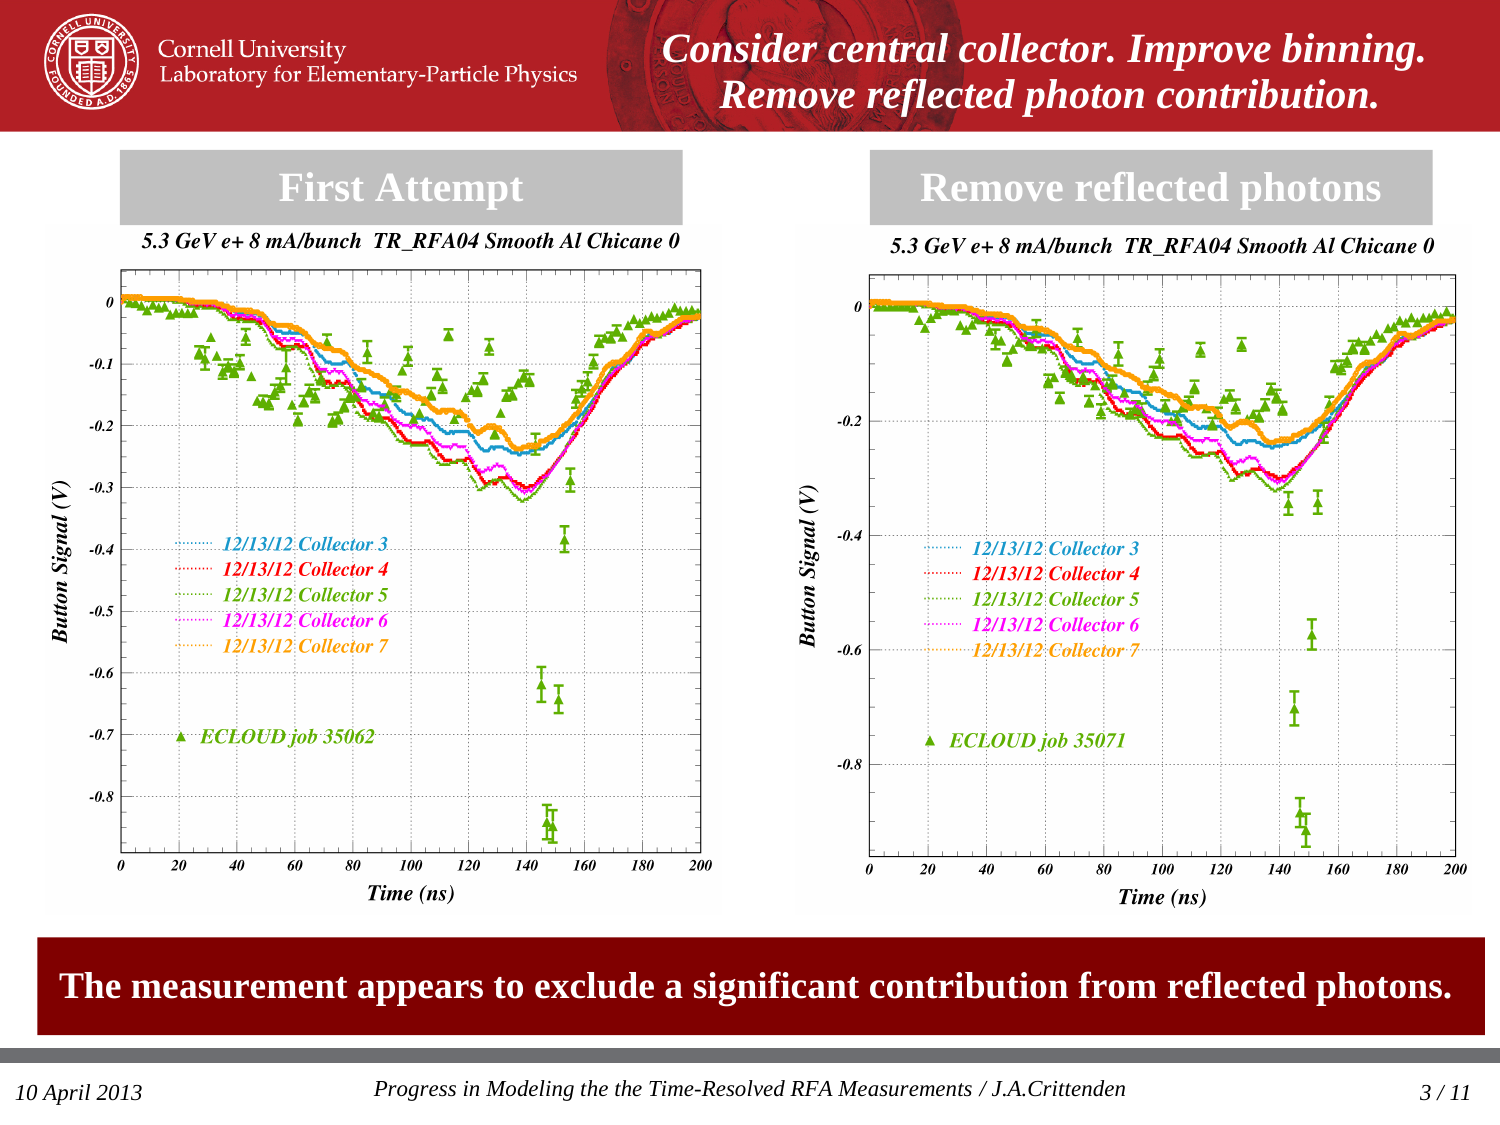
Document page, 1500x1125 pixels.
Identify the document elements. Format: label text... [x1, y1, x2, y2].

picture [45, 224, 722, 916]
text_box Remove reflected photons [869, 149, 1433, 226]
picture [0, 0, 1500, 132]
title Consider central collector. Improve binning. Remove reflected photon contribution. [600, 7, 1500, 136]
picture [795, 224, 1472, 916]
text_box First Attempt [119, 149, 683, 226]
text_box The measurement appears to exclude a significant contribution from reflected photons. [37, 937, 1485, 1036]
